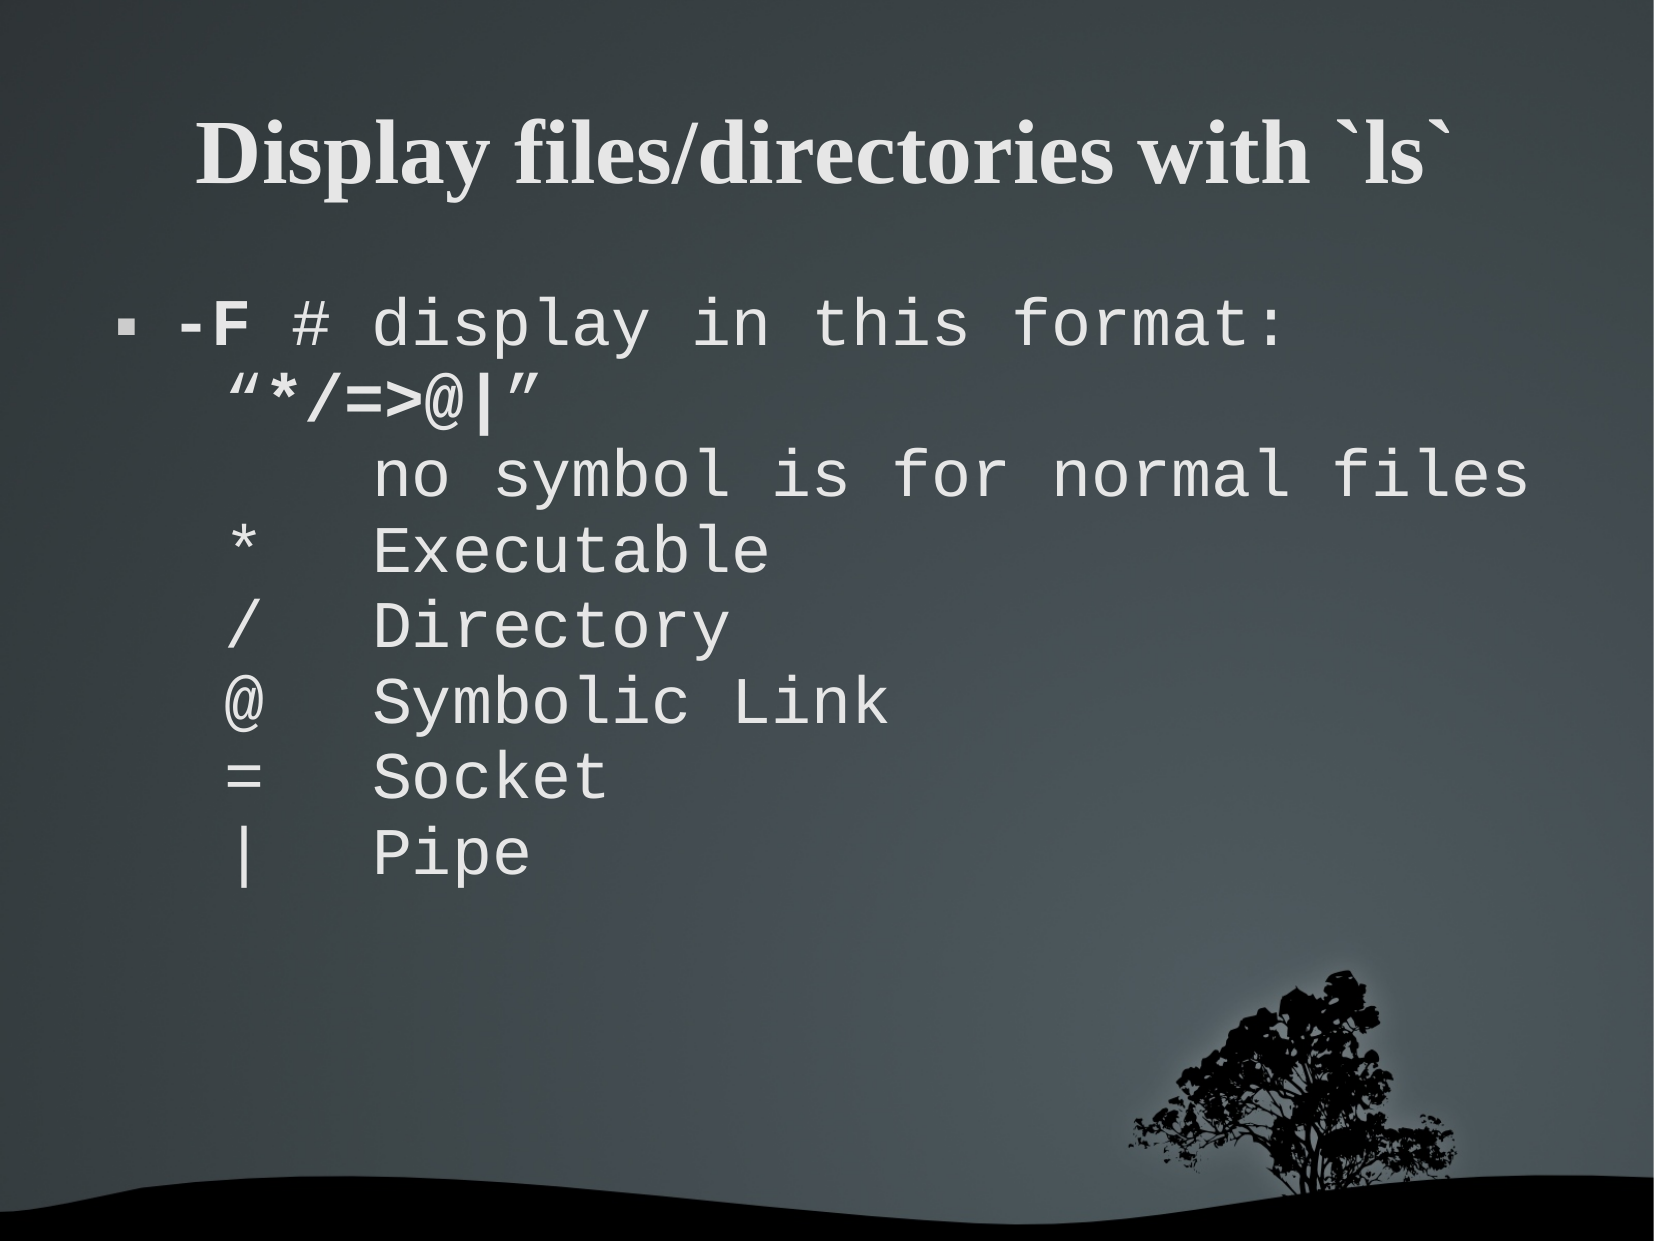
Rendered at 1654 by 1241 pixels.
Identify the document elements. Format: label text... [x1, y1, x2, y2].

title Display files/directories with `ls` [82, 49, 1571, 257]
list -F # display in this format: “*/=>@|” no symbol is for normal files * Executable / Directory @ Symbolic Link = Socket | Pipe [82, 290, 1571, 1109]
picture [0, 0, 1654, 1241]
